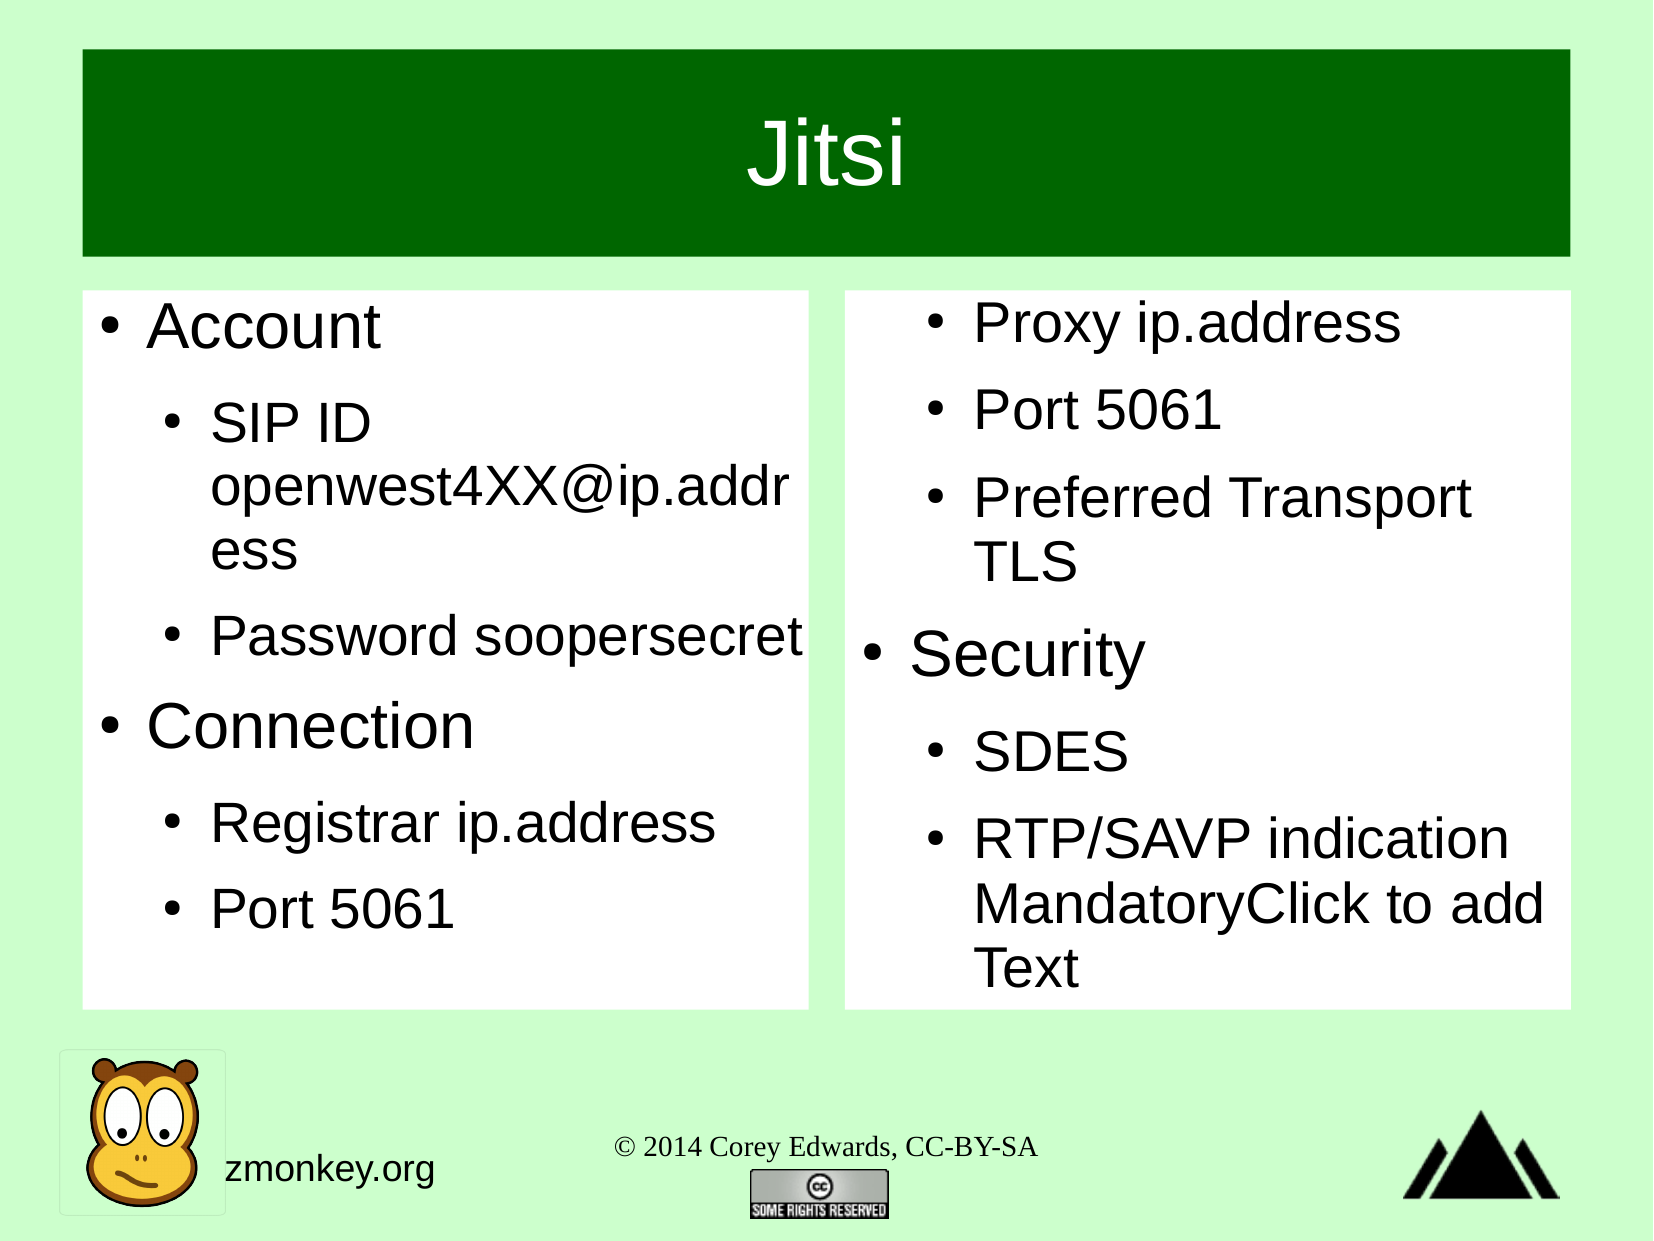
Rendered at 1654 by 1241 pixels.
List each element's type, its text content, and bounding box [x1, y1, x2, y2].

list Account SIP ID openwest4XX@ip.address Password soopersecret Connection Registrar ip.address Port 5061 [82, 290, 809, 1010]
title Jitsi [82, 49, 1571, 257]
picture [59, 1049, 226, 1216]
picture [750, 1169, 889, 1219]
picture [1403, 1109, 1560, 1225]
list Proxy ip.address Port 5061 Preferred Transport TLS Security SDES RTP/SAVP indication MandatoryClick to add Text [844, 290, 1571, 1010]
